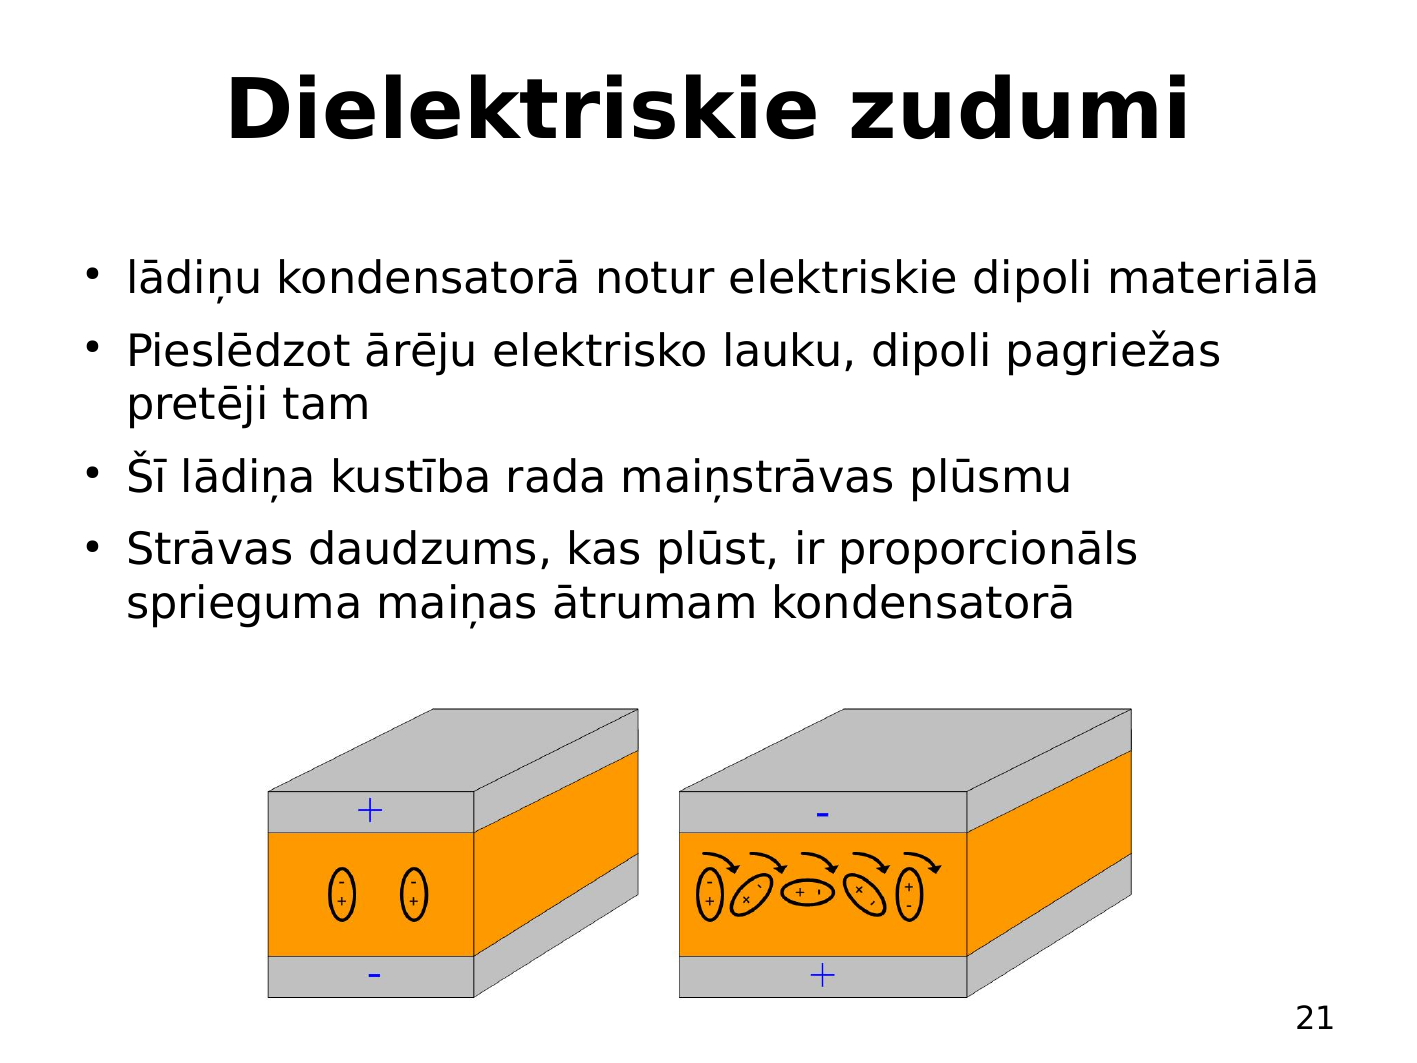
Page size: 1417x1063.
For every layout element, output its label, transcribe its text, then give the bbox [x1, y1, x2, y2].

list lādiņu kondensatorā notur elektriskie dipoli materiālā Pieslēdzot ārēju elektrisko lauku, dipoli pagriežas pretēji tam Šī lādiņa kustība rada maiņstrāvas plūsmu Strāvas daudzums, kas plūst, ir proporcionāls sprieguma maiņas ātrumam kondensatorā [70, 248, 1346, 680]
picture [265, 708, 1133, 1003]
title Dielektriskie zudumi [70, 42, 1346, 168]
